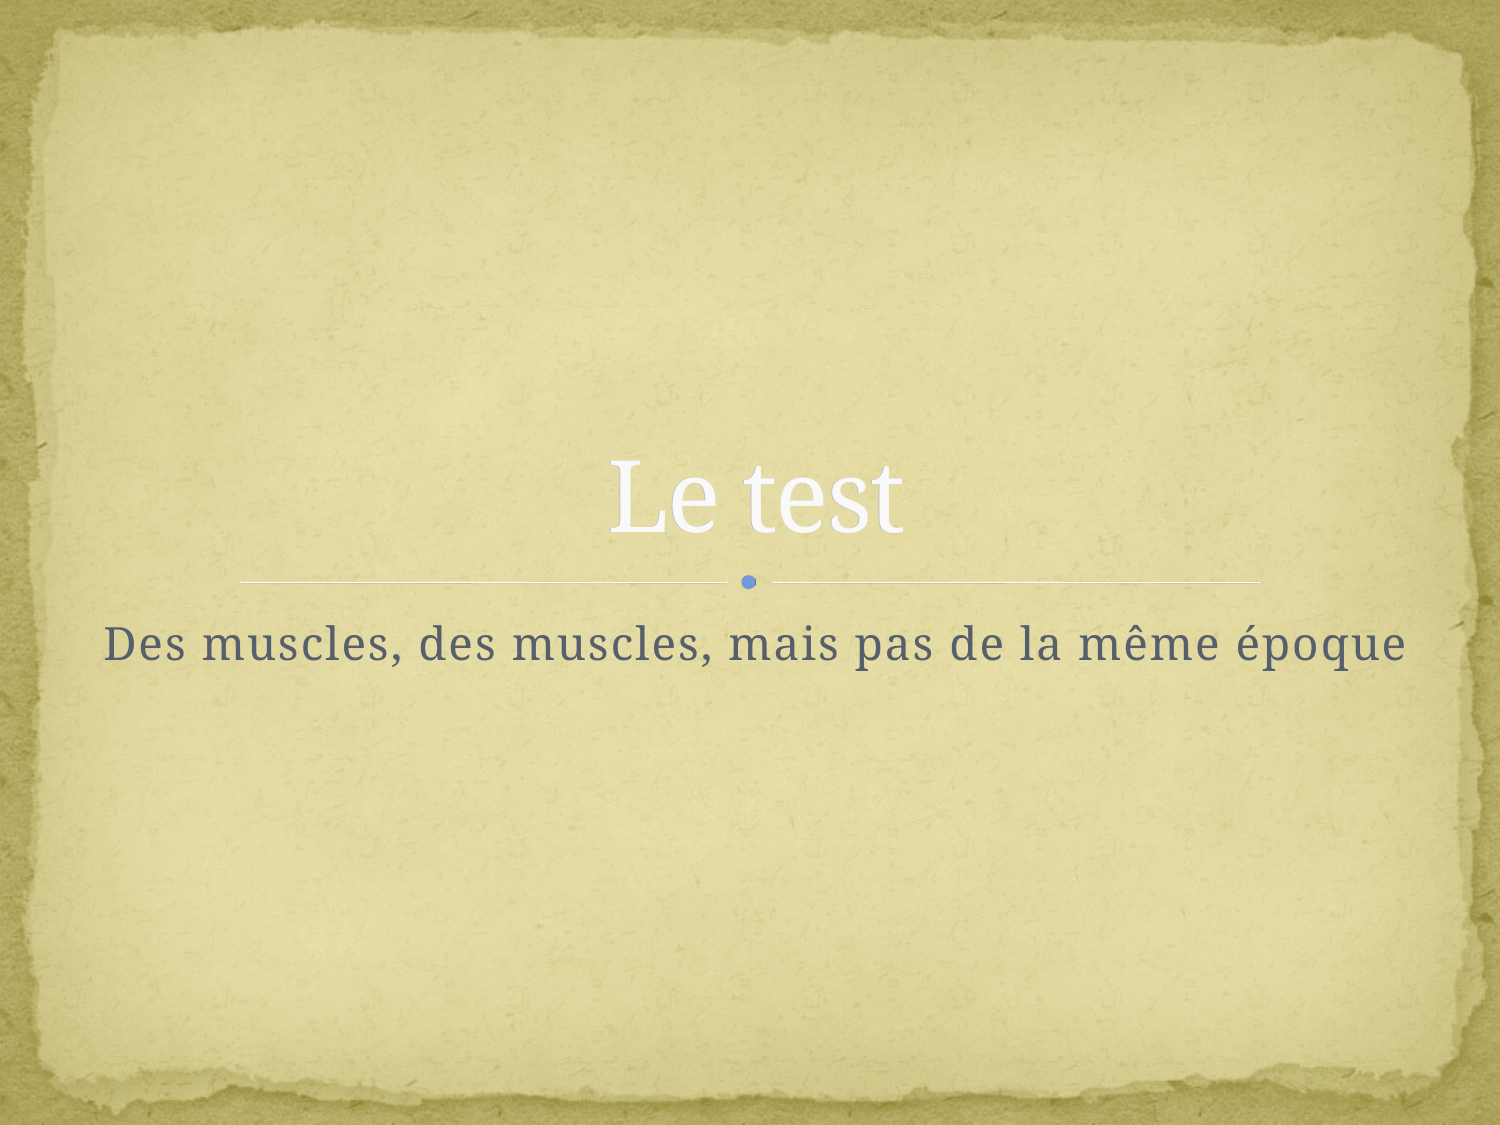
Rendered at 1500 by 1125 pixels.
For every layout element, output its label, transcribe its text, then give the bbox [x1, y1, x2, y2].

title Le test [75, 235, 1438, 561]
subtitle Des muscles, des muscles, mais pas de la même époque [75, 606, 1438, 795]
